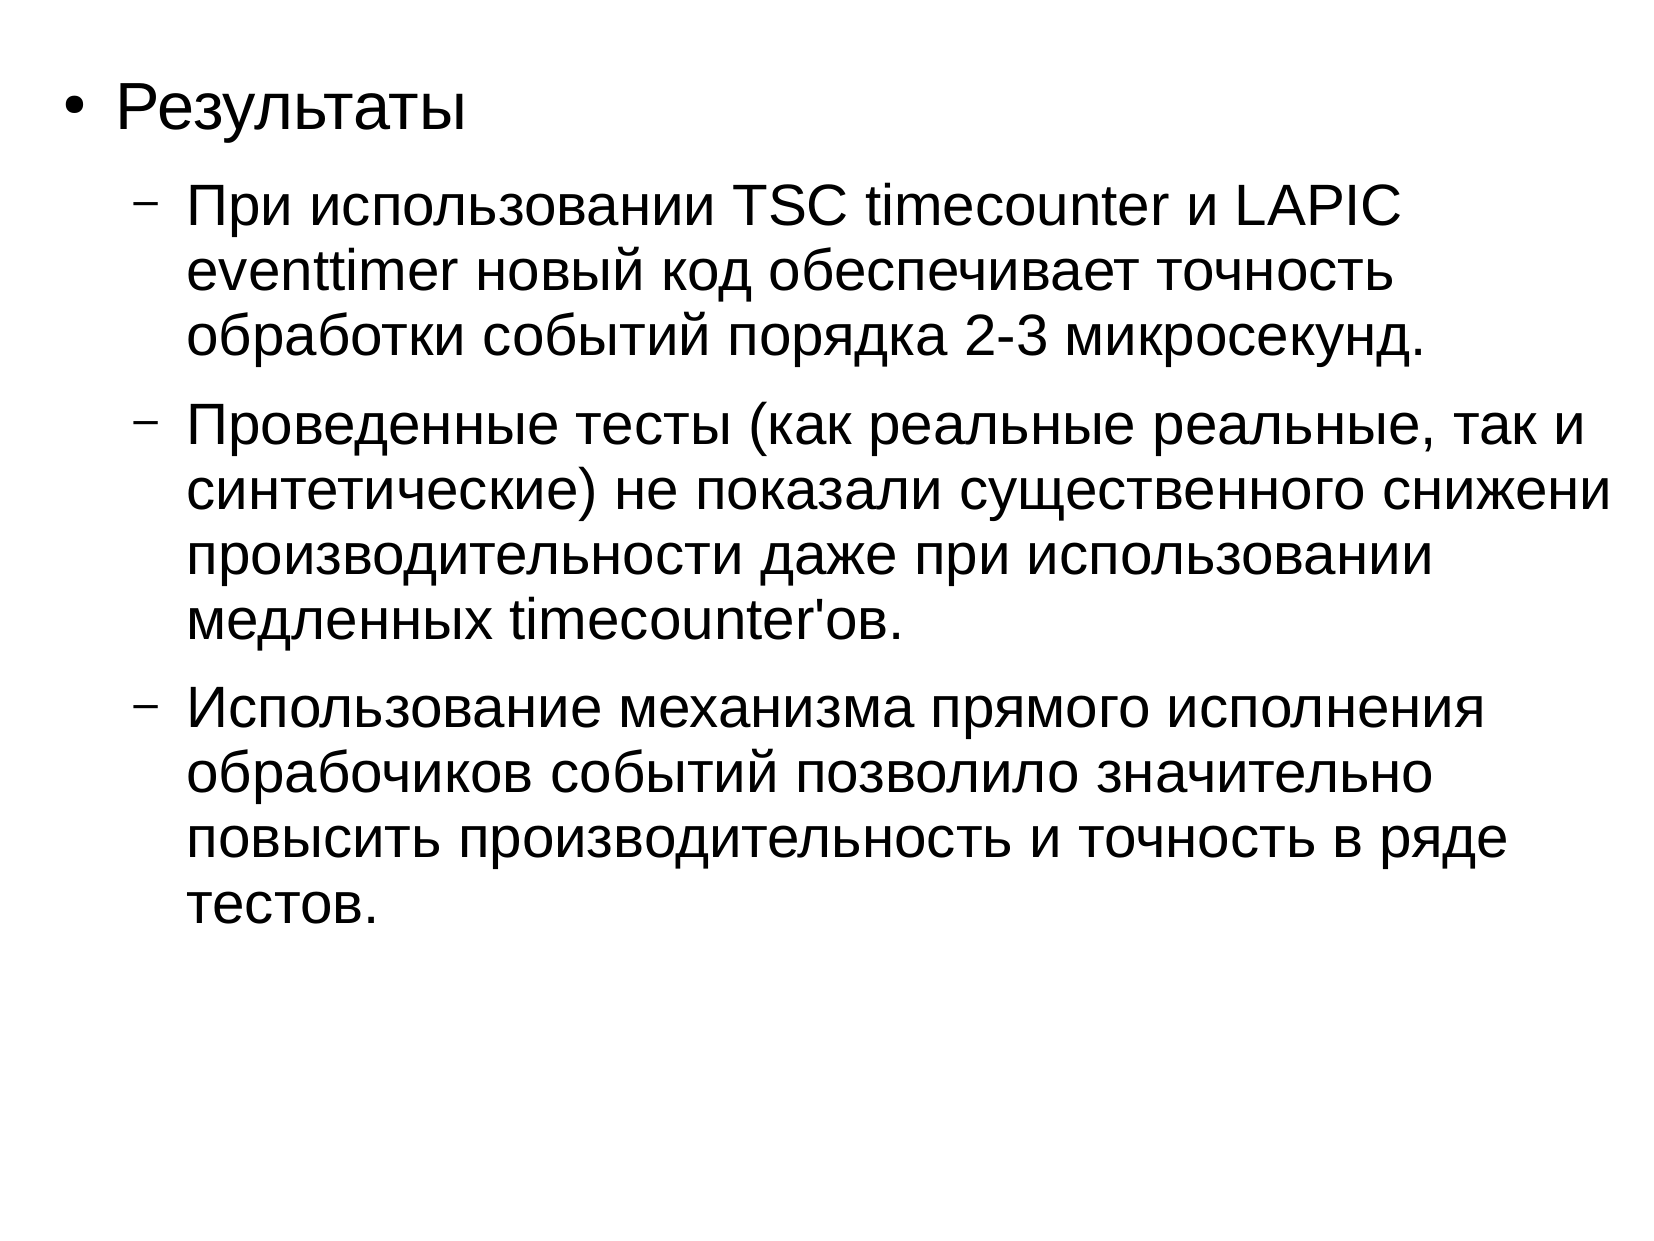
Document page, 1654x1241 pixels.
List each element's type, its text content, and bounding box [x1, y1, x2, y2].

list Результаты При использовании TSC timecounter и LAPIC eventtimer новый код обеспечивает точность обработки событий порядка 2-3 микросекунд. Проведенные тесты (как реальные реальные, так и синтетические) не показали существенного снижени производительности даже при использовании медленных timecounter'ов. Использование механизма прямого исполнения обрабочиков событий позволило значительно повысить производительность и точность в ряде тестов. [45, 68, 1621, 1221]
